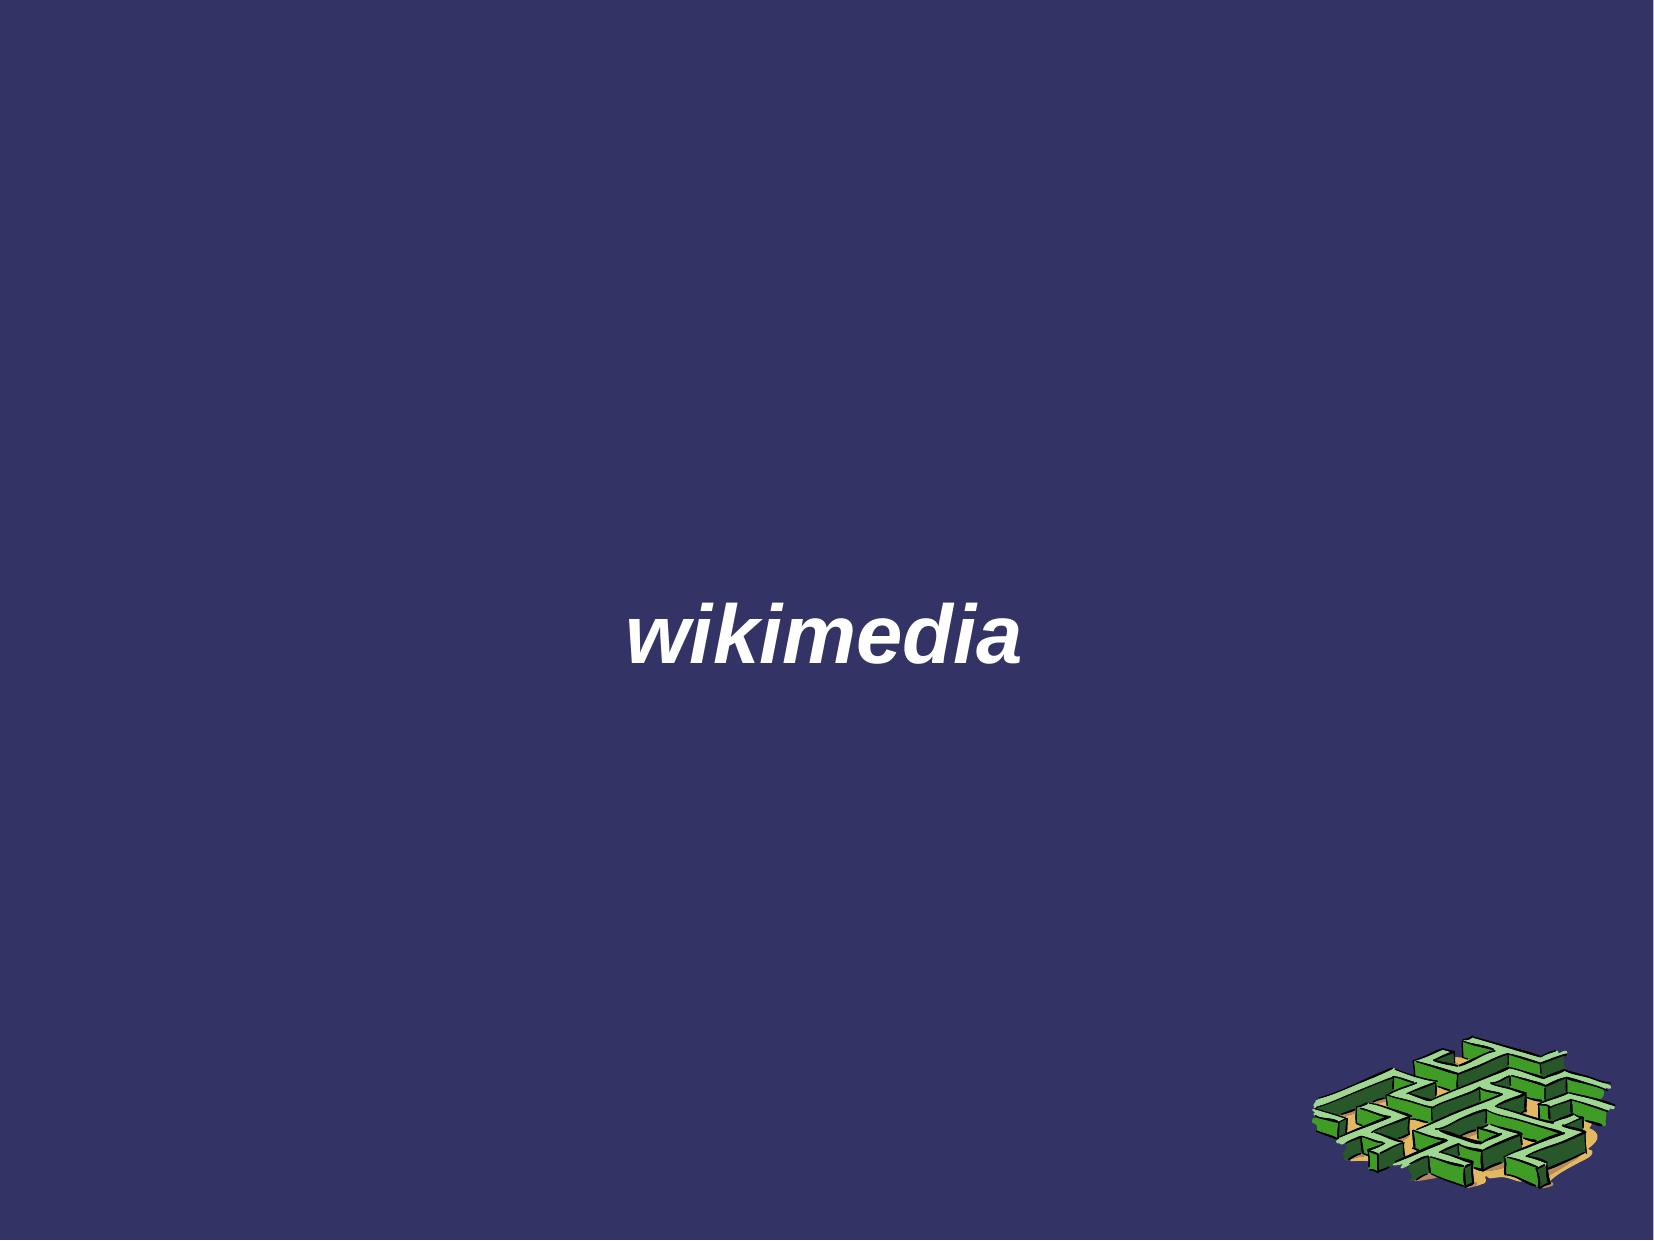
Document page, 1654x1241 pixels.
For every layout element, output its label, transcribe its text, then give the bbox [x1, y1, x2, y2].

title wikimedia [118, 531, 1531, 739]
